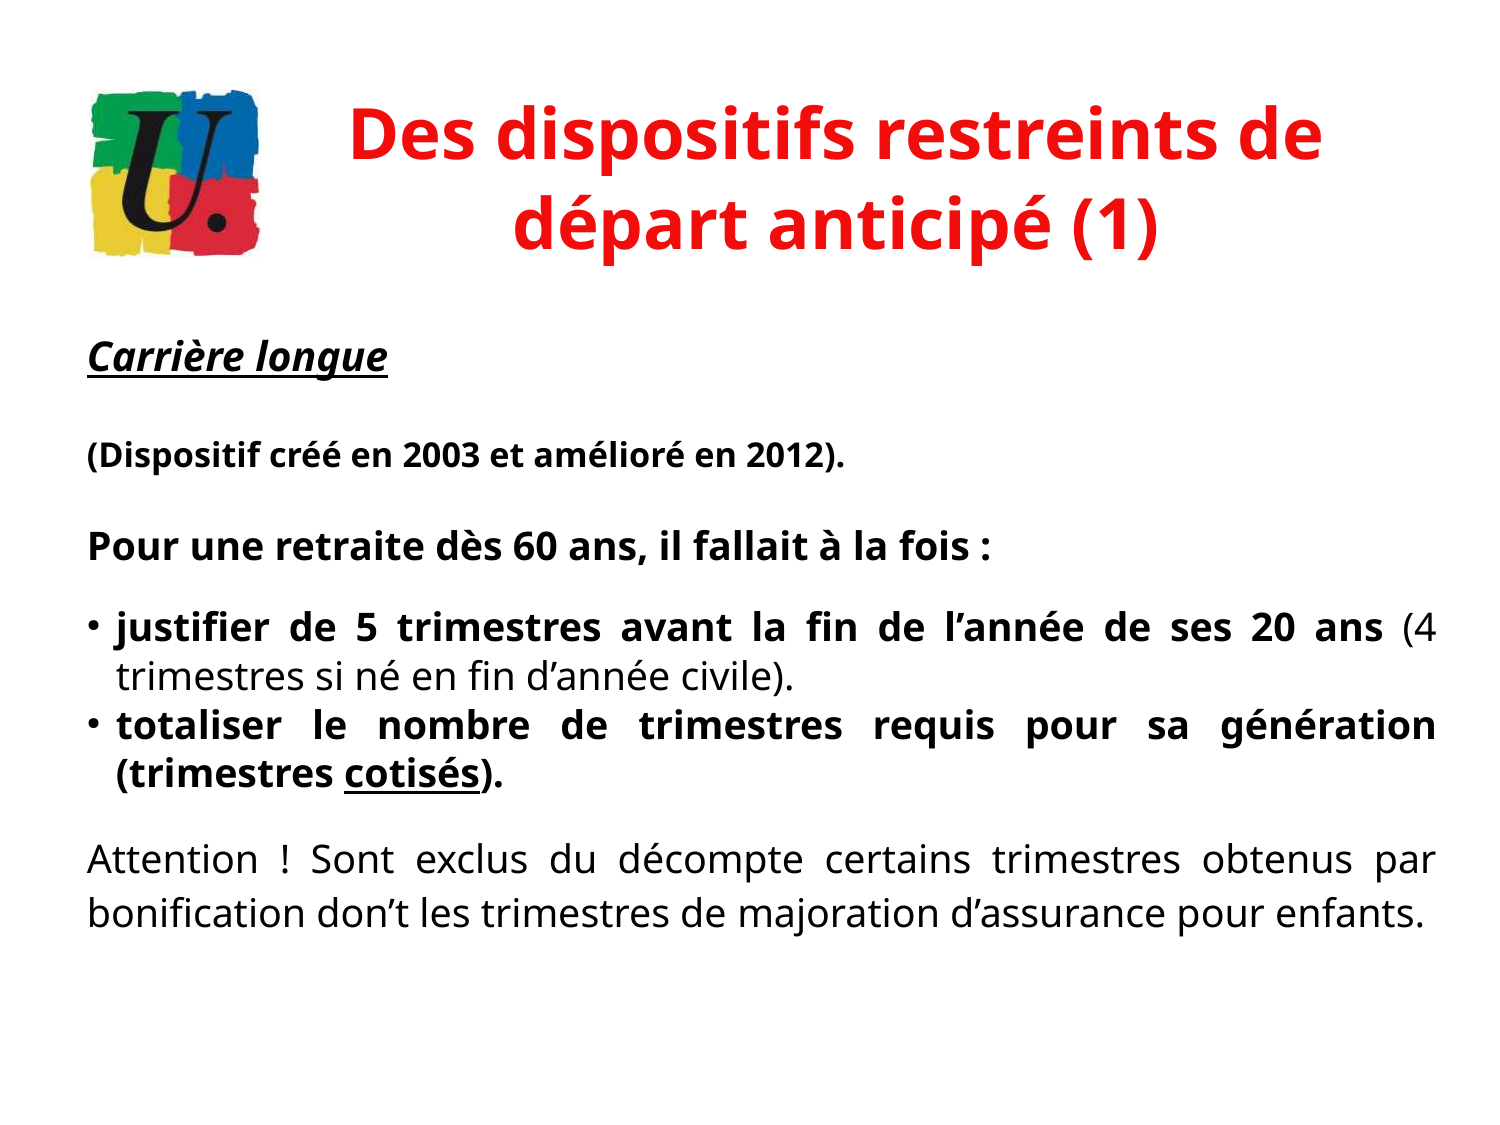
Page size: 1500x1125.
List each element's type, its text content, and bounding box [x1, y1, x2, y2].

title Des dispositifs restreints de départ anticipé (1) [248, 86, 1425, 275]
list Carrière longue (Dispositif créé en 2003 et amélioré en 2012). Pour une retraite dès 60 ans, il fallait à la fois : justifier de 5 trimestres avant la fin de l’année de ses 20 ans (4 trimestres si né en fin d’année civile). totaliser le nombre de trimestres requis pour sa génération (trimestres cotisés). Attention ! Sont exclus du décompte certains trimestres obtenus par bonification don’t les trimestres de majoration d’assurance pour enfants. [86, 328, 1437, 981]
picture [90, 89, 261, 258]
